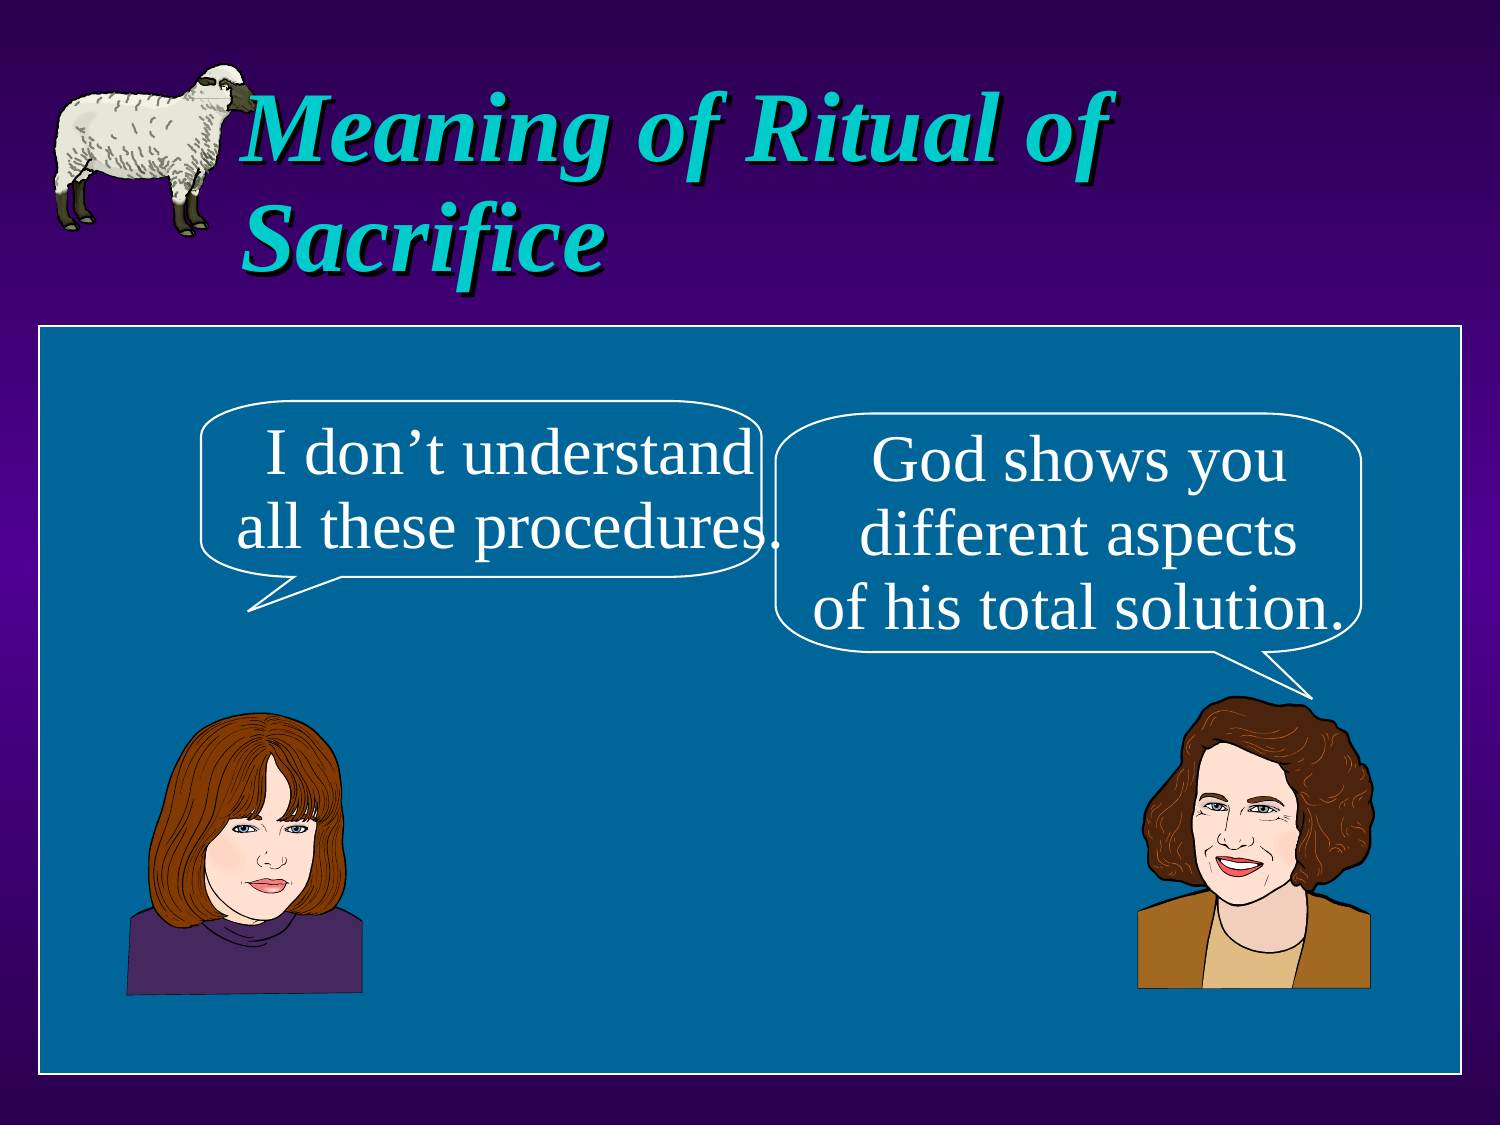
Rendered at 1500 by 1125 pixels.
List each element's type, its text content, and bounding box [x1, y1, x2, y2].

text_box [38, 325, 1462, 1074]
title Meaning of Ritual of Sacrifice [225, 55, 1363, 311]
chart [126, 712, 363, 996]
text_box God shows you different aspects of his total solution. [775, 413, 1362, 695]
chart [1137, 695, 1375, 989]
text_box I don’t understand all these procedures. [201, 400, 762, 612]
